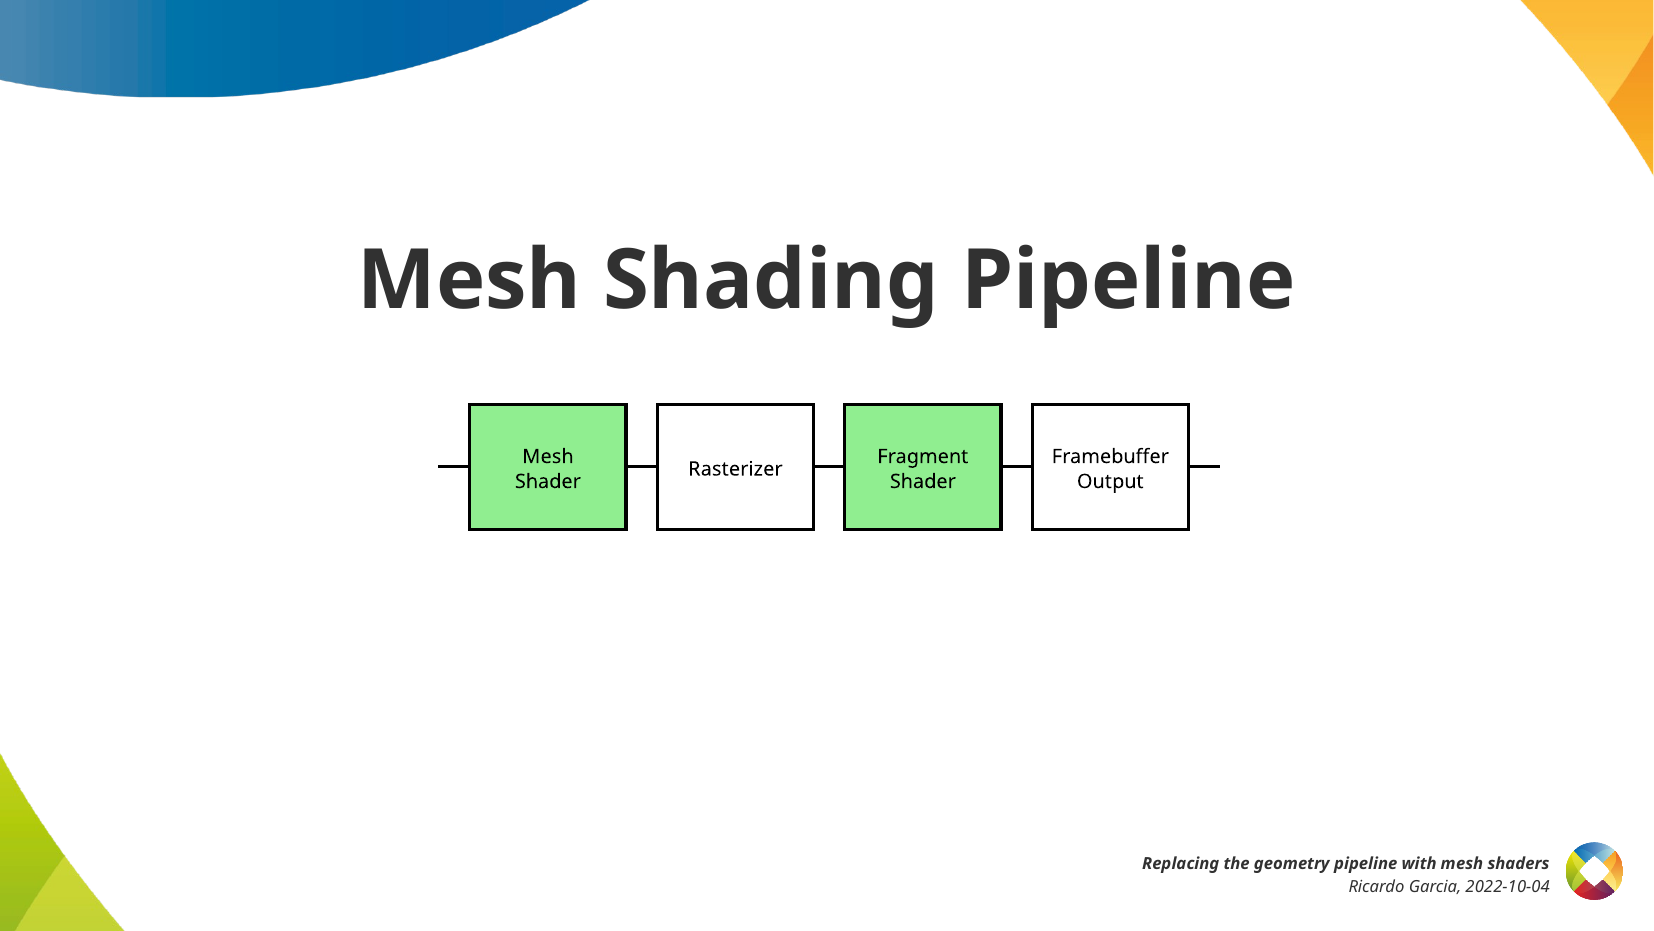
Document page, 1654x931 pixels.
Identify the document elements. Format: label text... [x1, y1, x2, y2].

text_box Replacing the geometry pipeline with mesh shaders Ricardo Garcia, 2022-10-04 [147, 844, 1565, 899]
text_box Mesh Shading Pipeline [236, 212, 1418, 325]
picture [436, 402, 1222, 531]
picture [0, 752, 126, 931]
picture [1564, 841, 1625, 901]
picture [1519, 0, 1654, 178]
picture [0, 0, 167, 98]
picture [215, 0, 591, 98]
